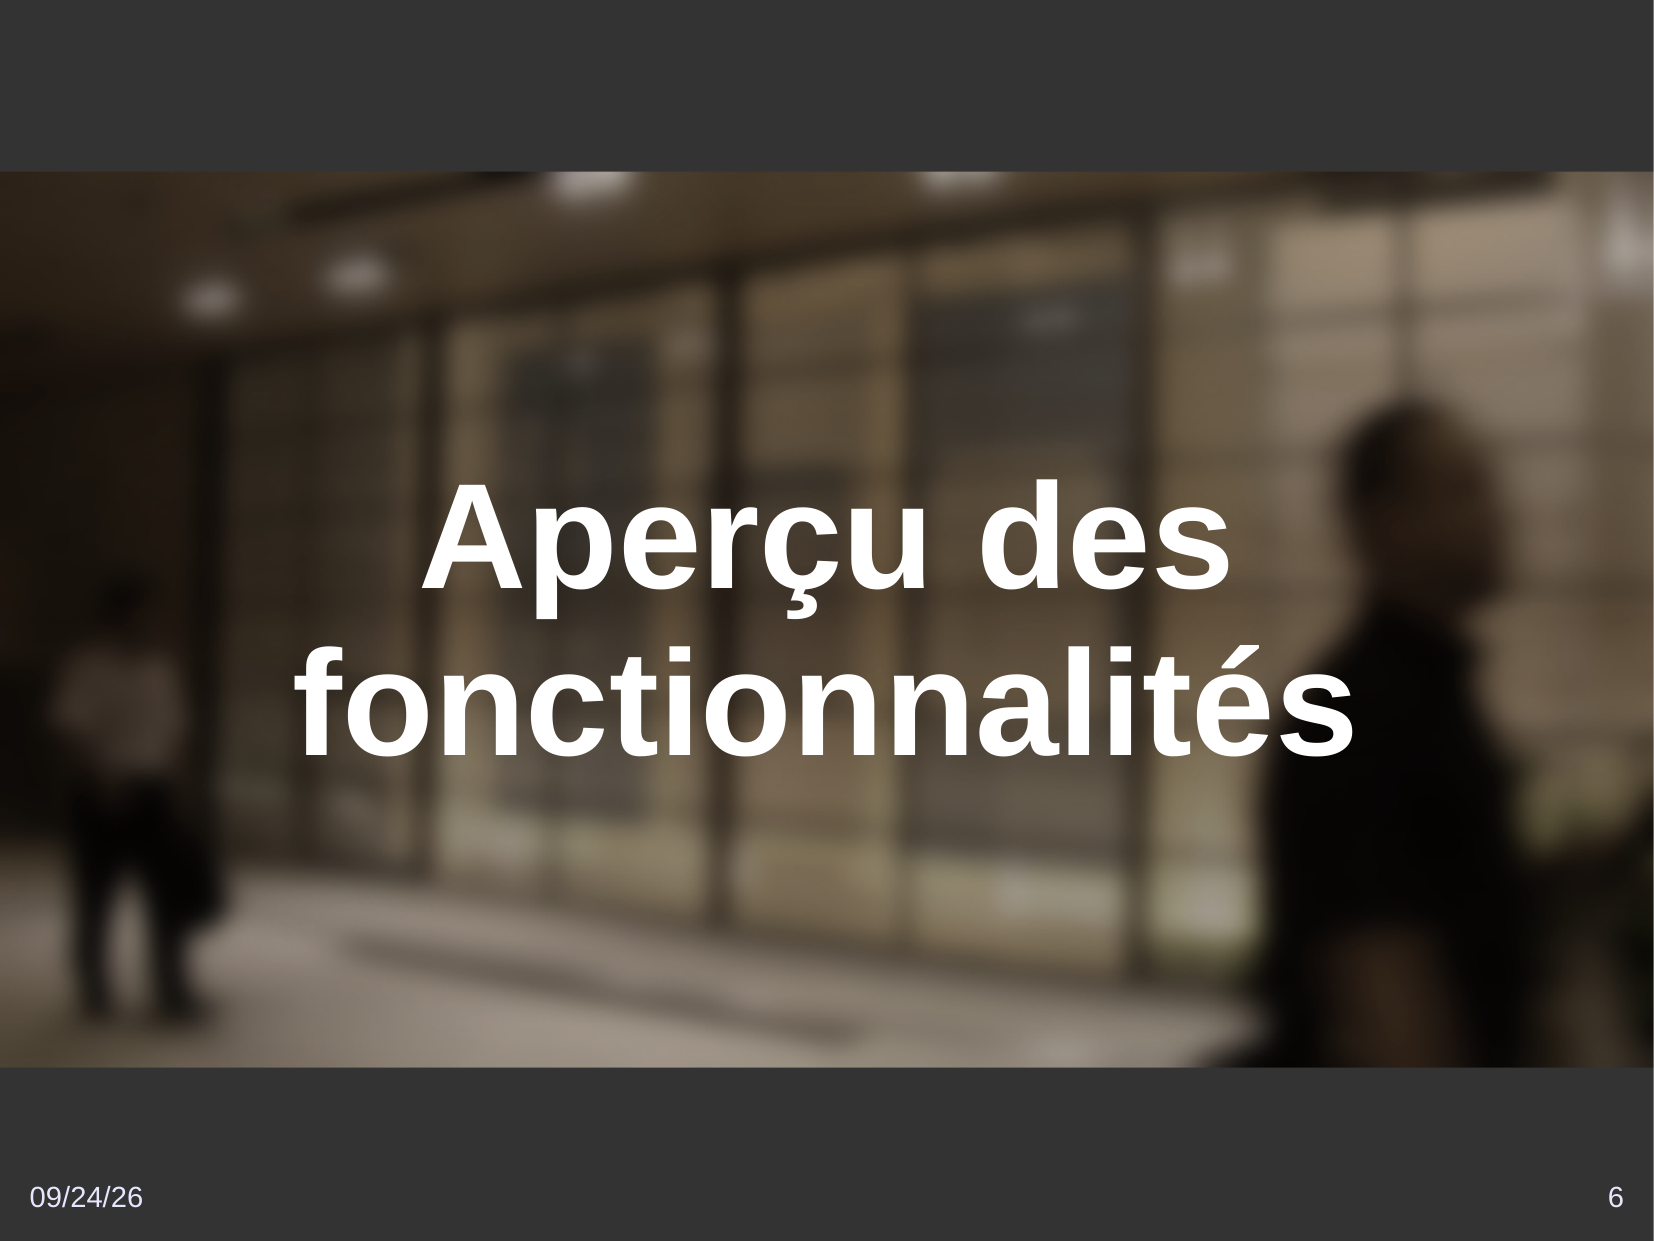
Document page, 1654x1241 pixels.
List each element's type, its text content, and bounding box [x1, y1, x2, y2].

picture [0, 0, 1654, 1241]
title Aperçu des fonctionnalités [29, 214, 1625, 1027]
